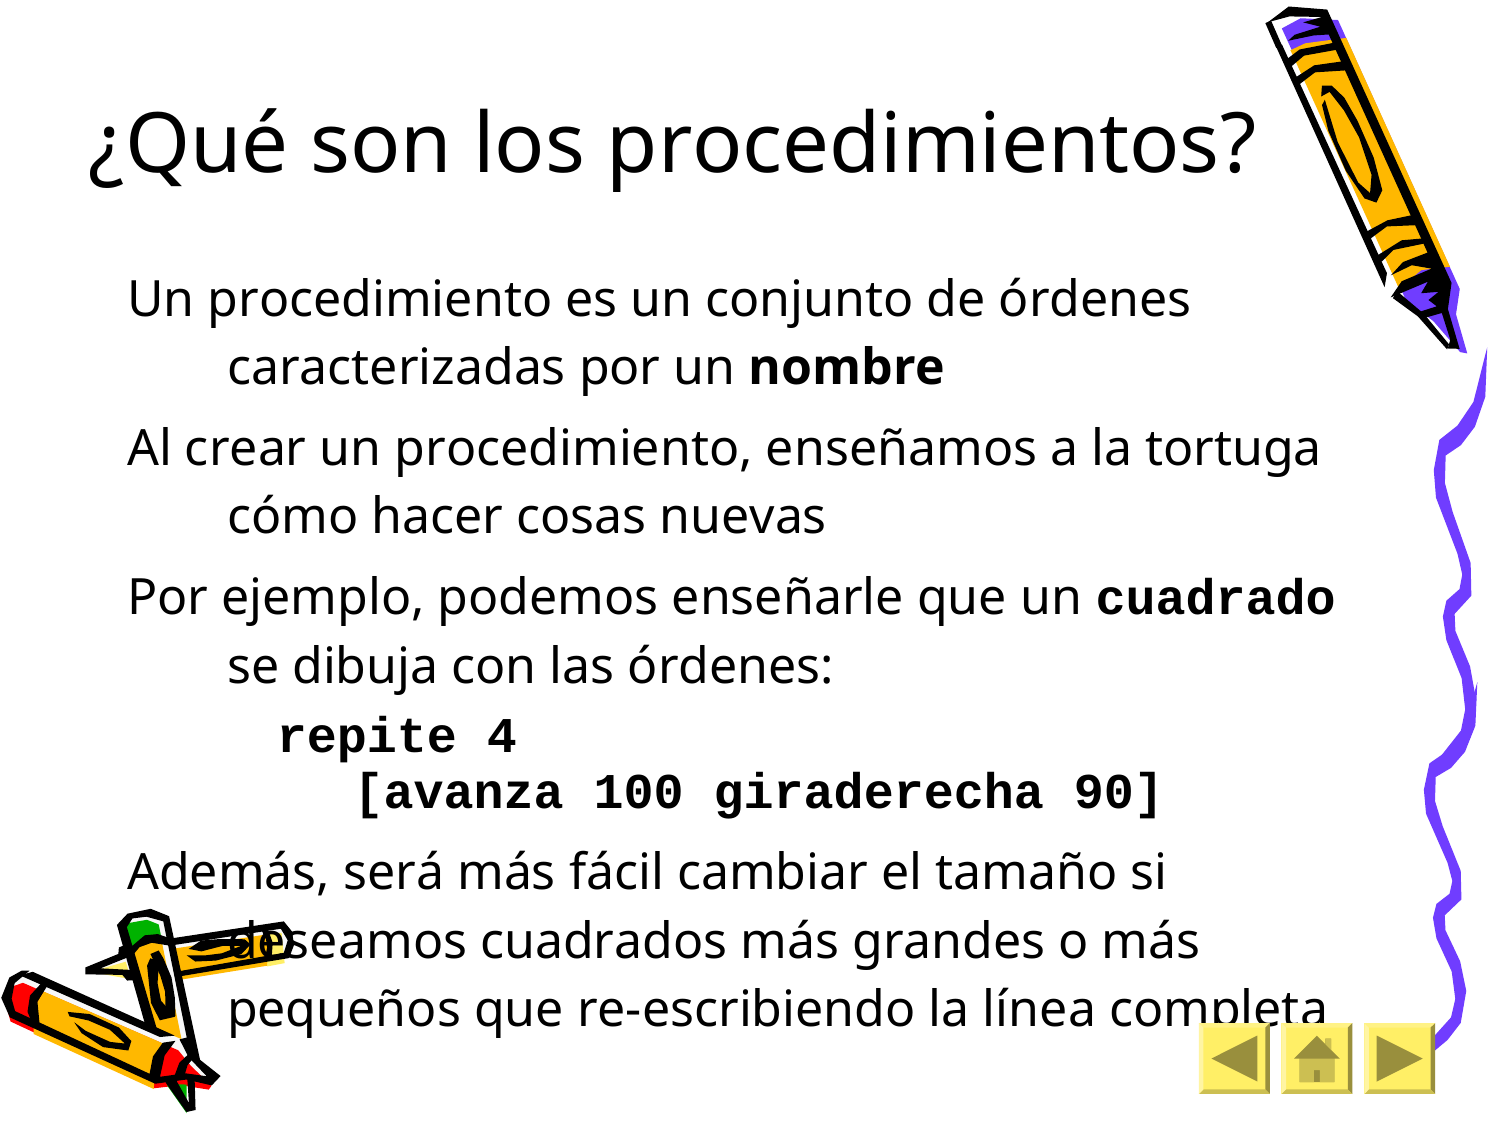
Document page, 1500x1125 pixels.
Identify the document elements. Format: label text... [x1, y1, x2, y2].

text_box [1366, 1023, 1436, 1094]
text_box [1200, 1023, 1270, 1094]
title ¿Qué son los procedimientos? [64, 42, 1282, 205]
list Un procedimiento es un conjunto de órdenes caracterizadas por un nombre Al crear un procedimiento, enseñamos a la tortuga cómo hacer cosas nuevas Por ejemplo, podemos enseñarle que un cuadrado se dibuja con las órdenes: repite 4 [avanza 100 giraderecha 90] Además, será más fácil cambiar el tamaño si deseamos cuadrados más grandes o más pequeños que re-escribiendo la línea completa [112, 255, 1375, 1065]
text_box [1283, 1023, 1353, 1094]
